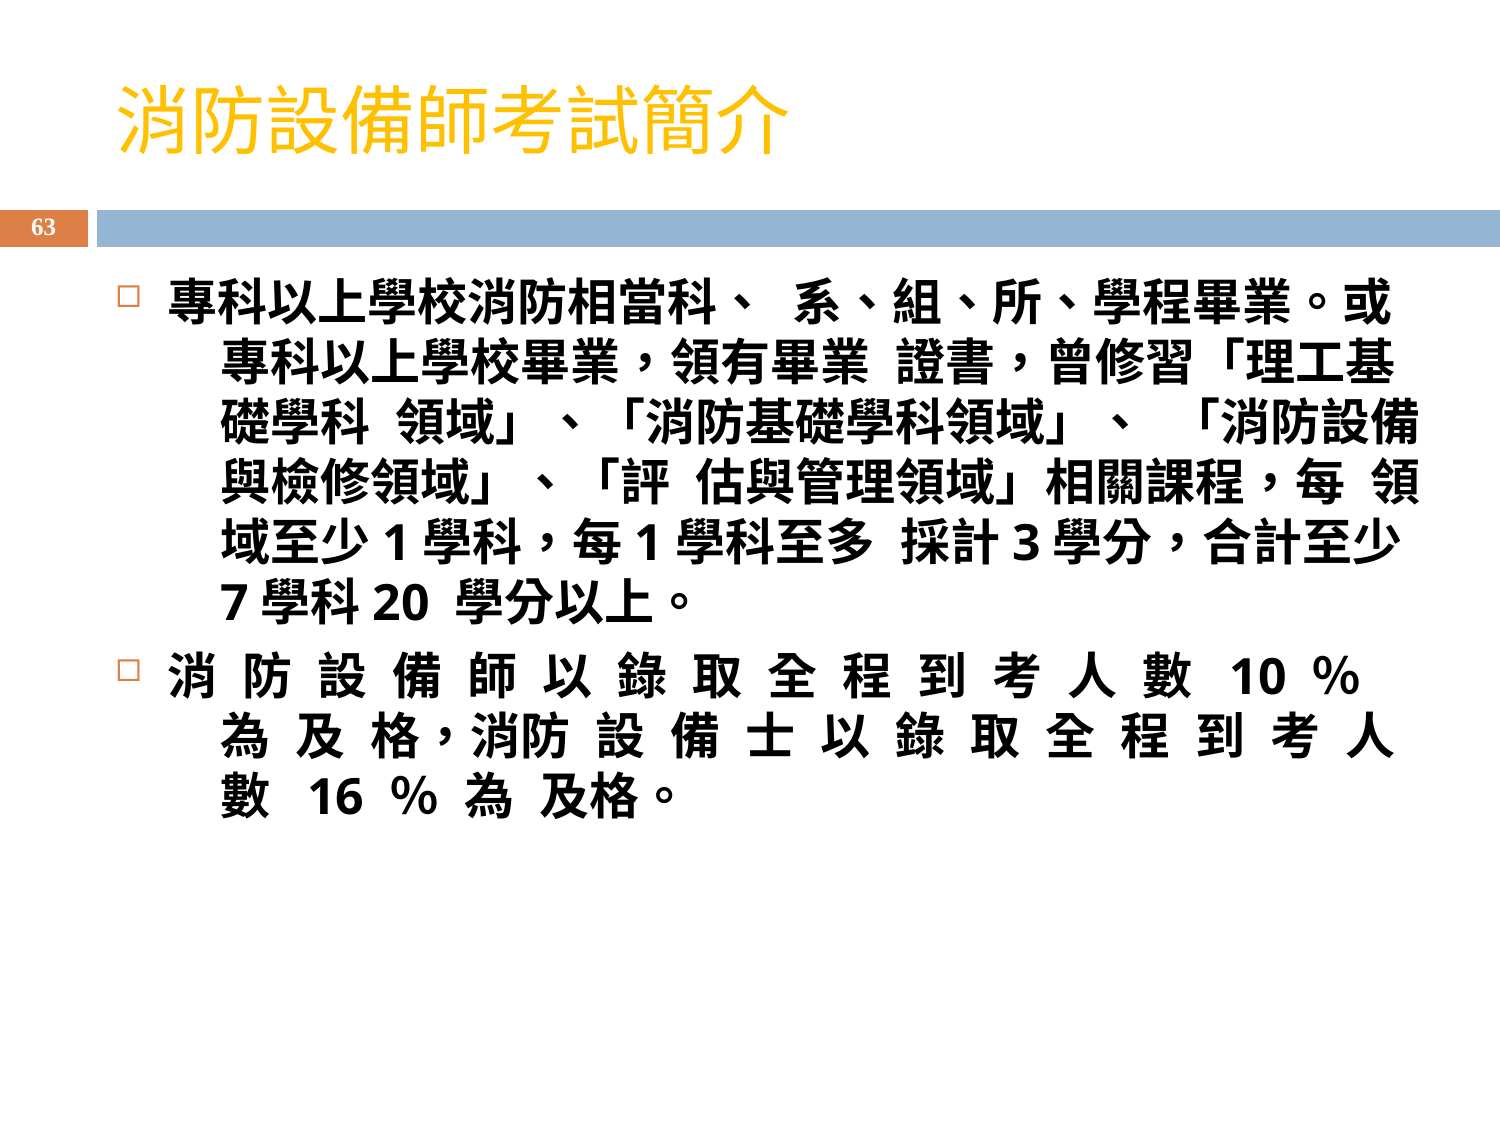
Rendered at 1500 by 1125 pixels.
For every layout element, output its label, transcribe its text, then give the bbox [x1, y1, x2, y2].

list 專科以上學校消防相當科、 系、組、所、學程畢業。或專科以上學校畢業，領有畢業 證書，曾修習「理工基礎學科 領域」、「消防基礎學科領域」、 「消防設備與檢修領域」、「評 估與管理領域」相關課程，每 領域至少1學科，每1學科至多 採計3學分，合計至少7學科20 學分以上。 消 防 設 備 師 以 錄 取 全 程 到 考 人 數 10 ％ 為 及 格，消防 設 備 士 以 錄 取 全 程 到 考 人 數 16 ％ 為 及格。 [100, 262, 1438, 1000]
title 消防設備師考試簡介 [100, 37, 1438, 201]
text_box 62 [0, 208, 88, 249]
